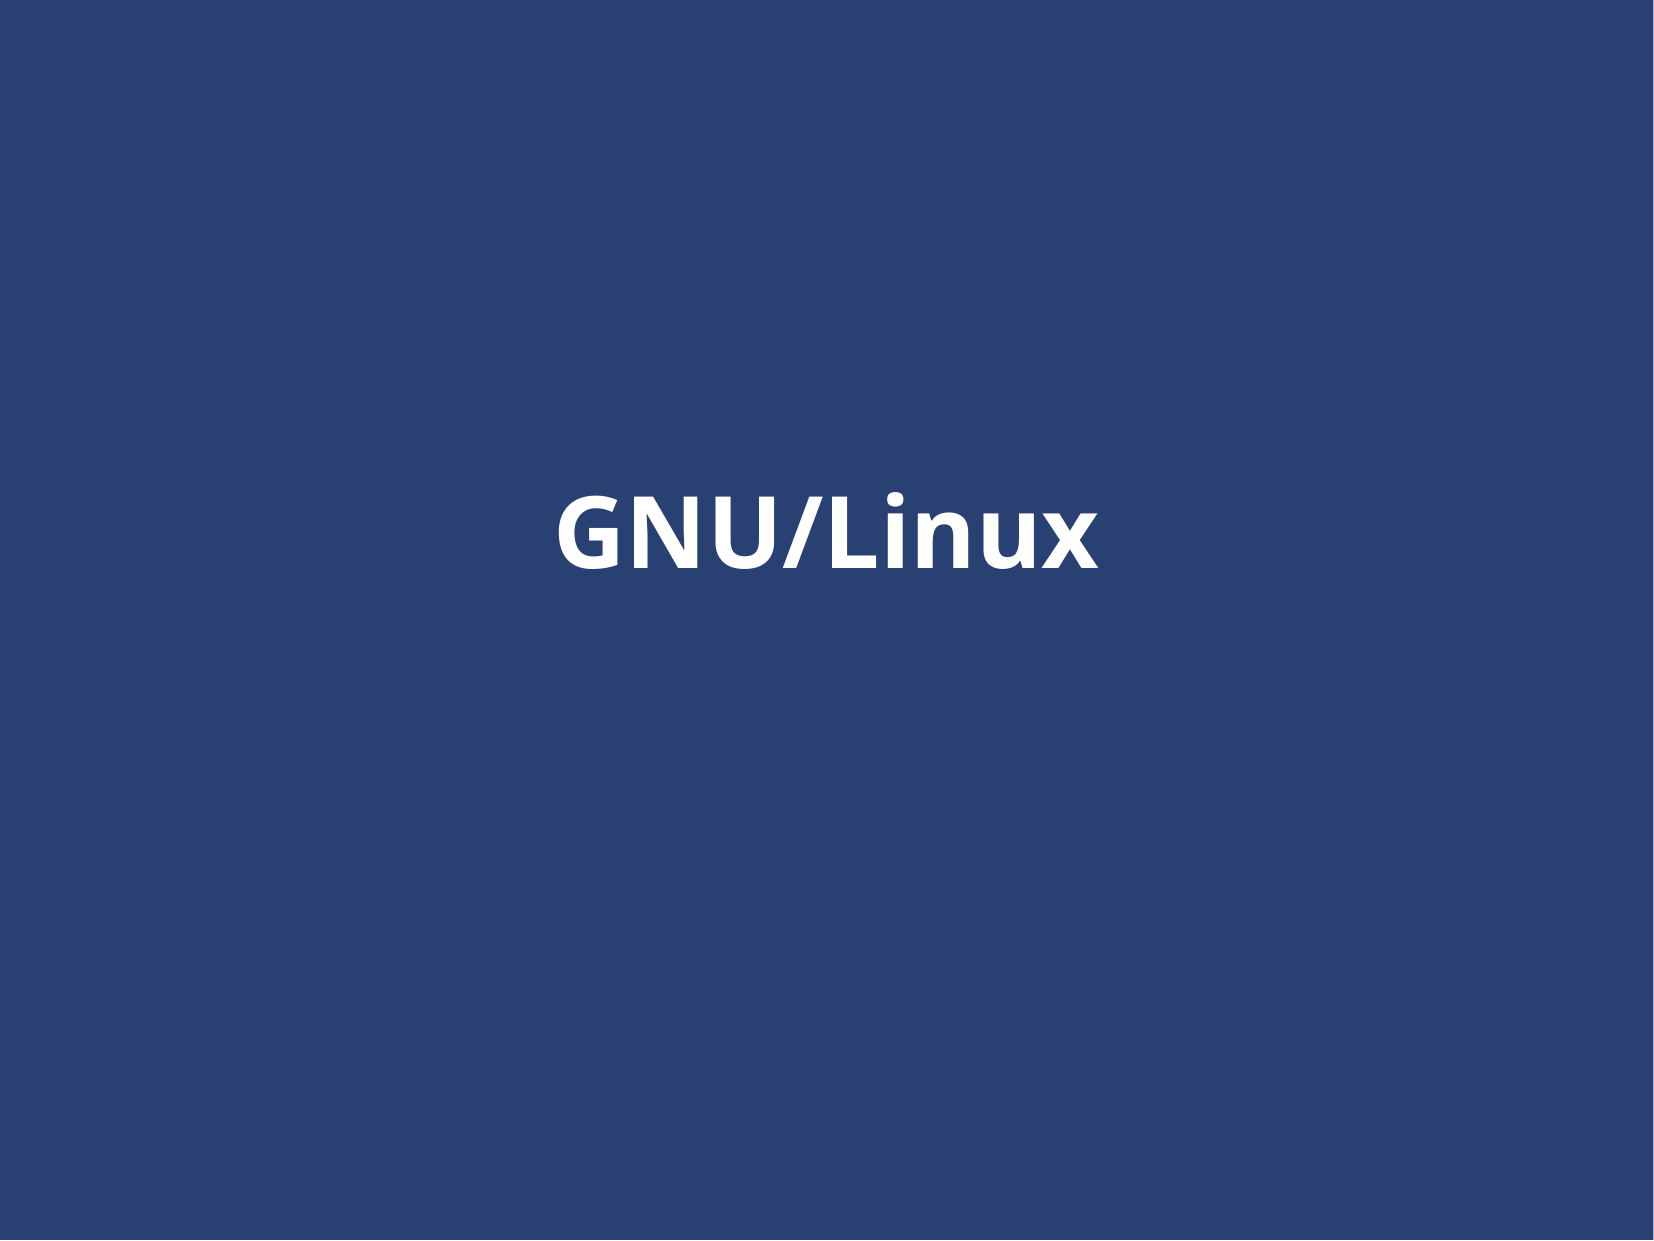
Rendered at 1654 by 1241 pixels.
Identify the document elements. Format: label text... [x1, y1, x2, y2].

subtitle GNU/Linux [82, 49, 1571, 1109]
